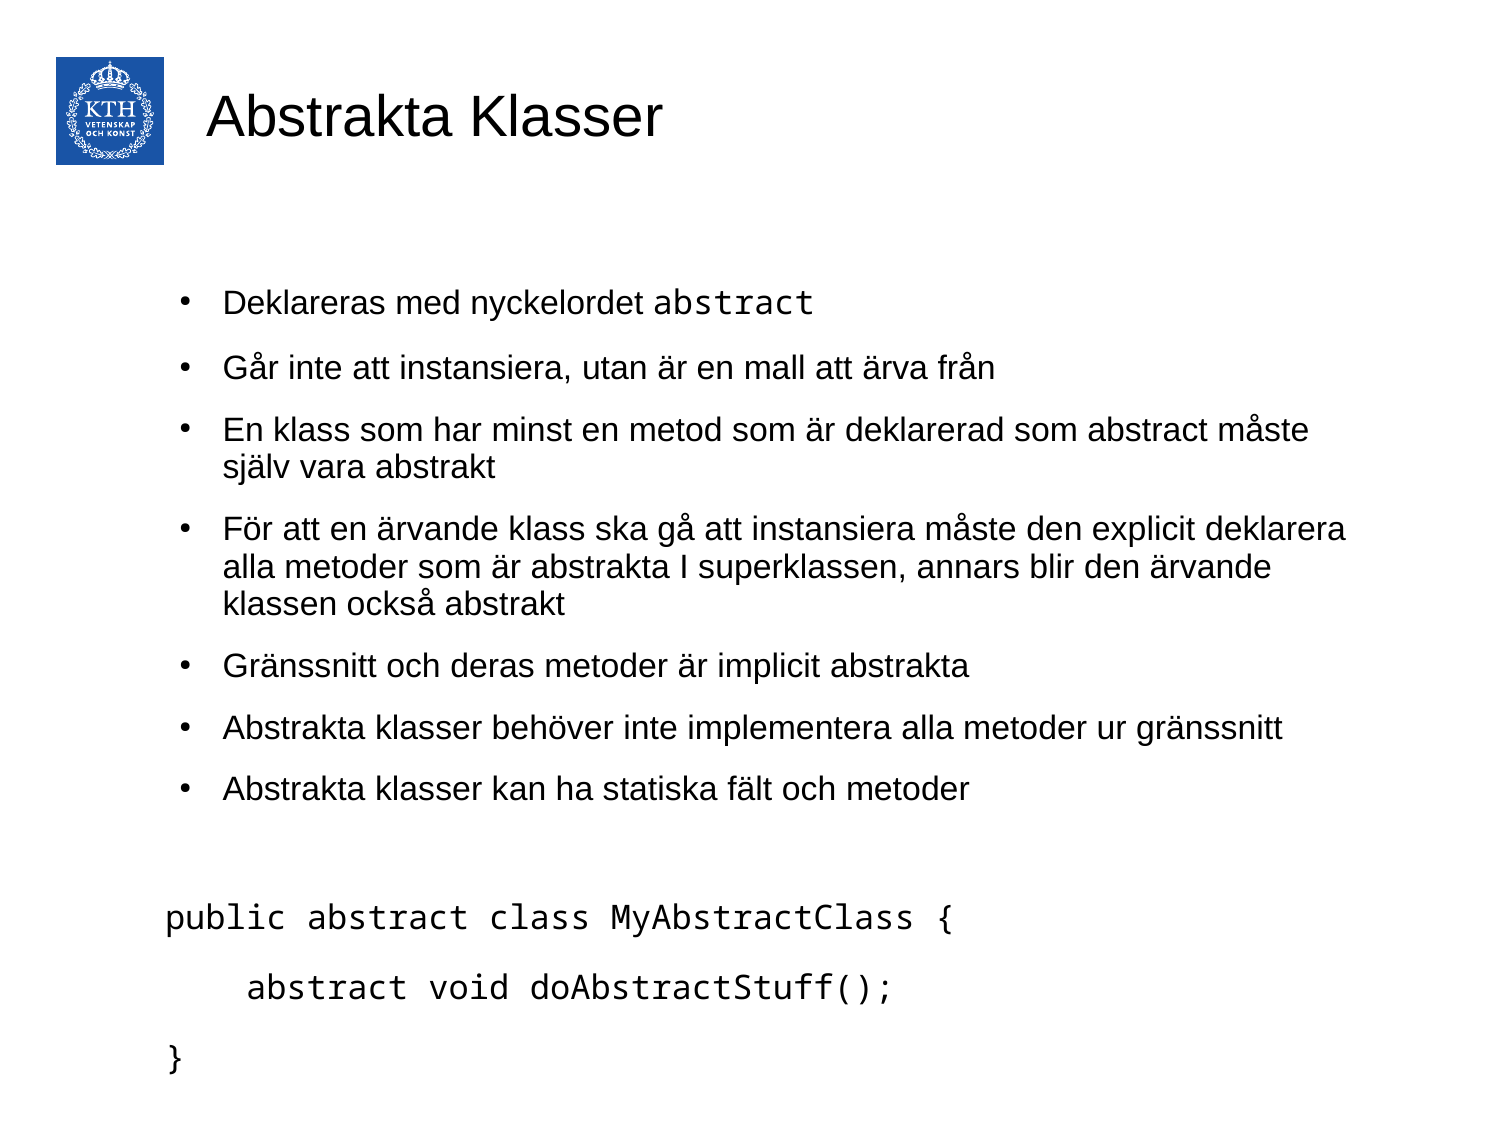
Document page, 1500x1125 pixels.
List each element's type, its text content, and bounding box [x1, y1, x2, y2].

title Abstrakta Klasser [206, 61, 1345, 171]
list Deklareras med nyckelordet abstract Går inte att instansiera, utan är en mall att ärva från En klass som har minst en metod som är deklarerad som abstract måste själv vara abstrakt För att en ärvande klass ska gå att instansiera måste den explicit deklarera alla metoder som är abstrakta I superklassen, annars blir den ärvande klassen också abstrakt Gränssnitt och deras metoder är implicit abstrakta Abstrakta klasser behöver inte implementera alla metoder ur gränssnitt Abstrakta klasser kan ha statiska fält och metoder public abstract class MyAbstractClass { abstract void doAbstractStuff(); } [165, 278, 1381, 1081]
